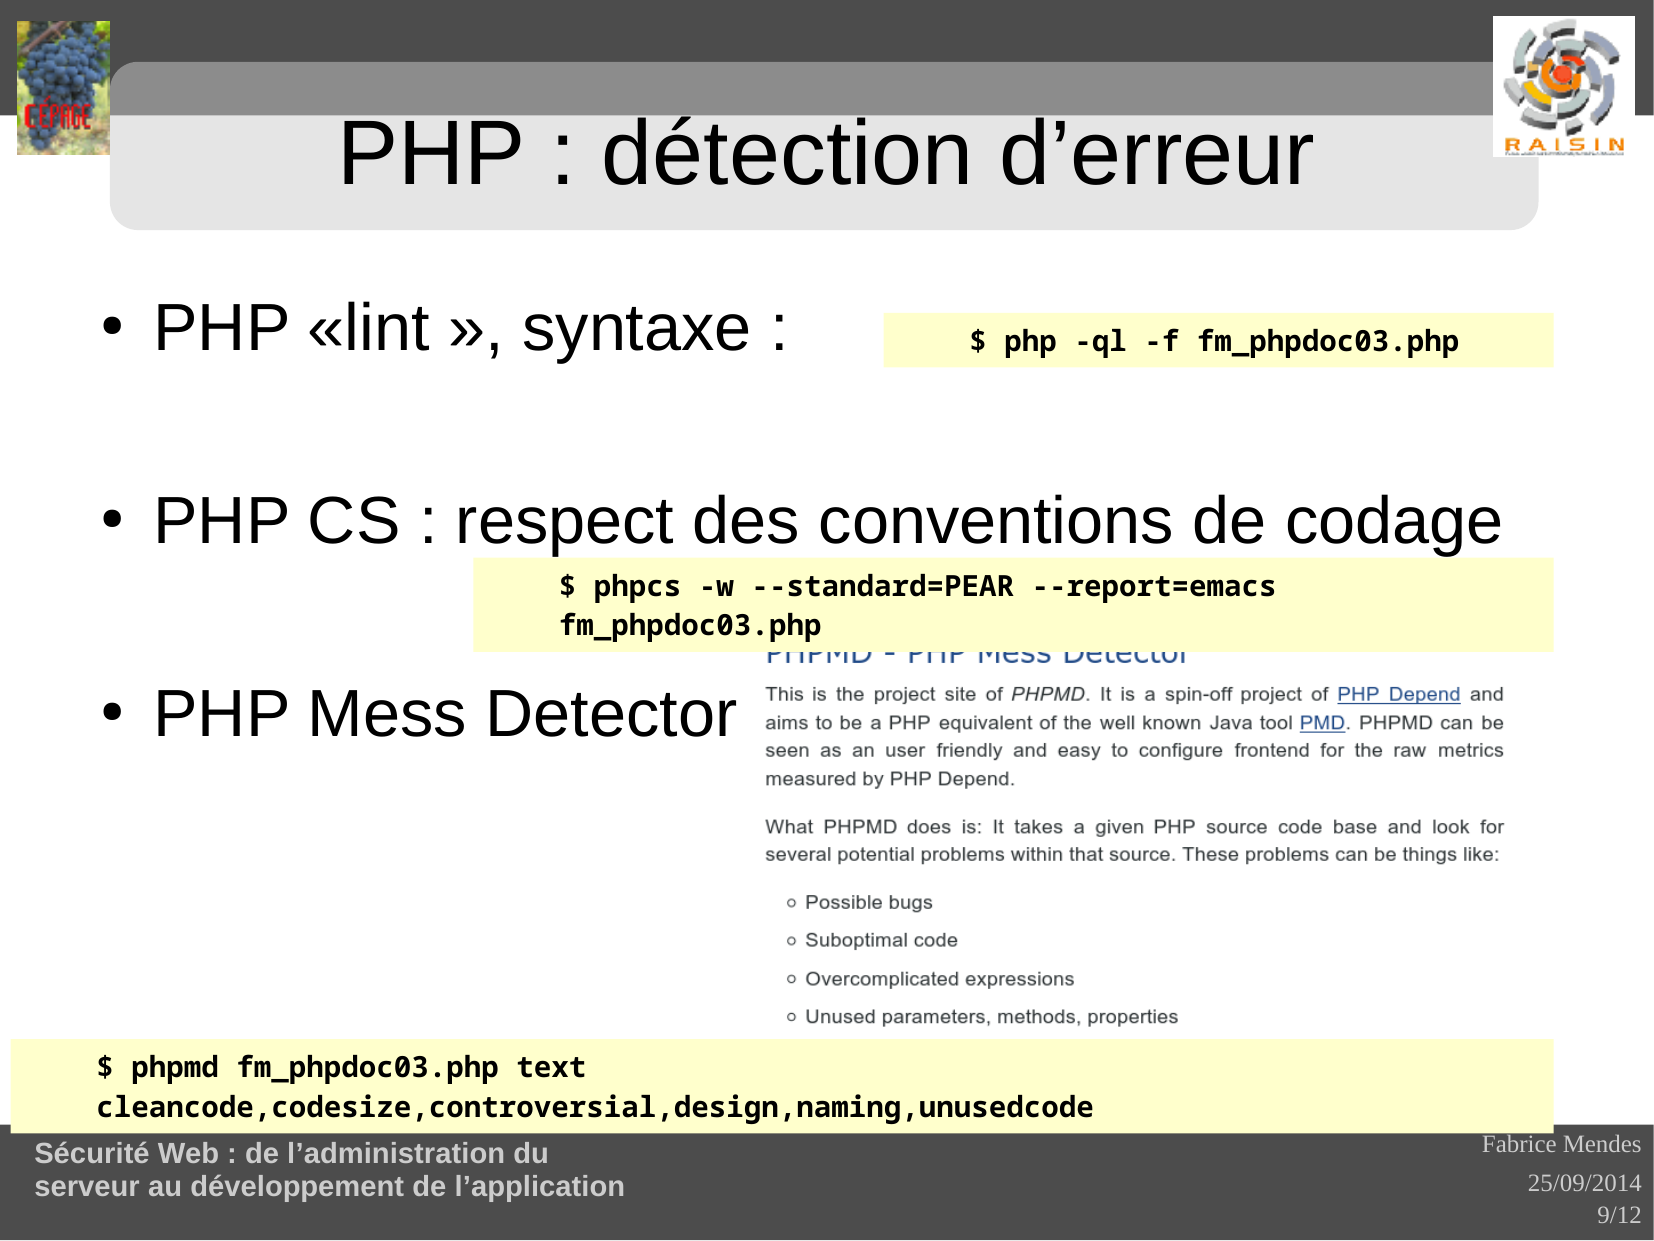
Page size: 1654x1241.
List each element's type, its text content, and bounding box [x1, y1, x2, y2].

title PHP : détection d’erreur [82, 49, 1571, 257]
list PHP «lint », syntaxe : PHP CS : respect des conventions de codage PHP Mess Detector [82, 290, 1571, 1010]
text_box $ phpmd fm_phpdoc03.php text cleancode,codesize,controversial,design,naming,unusedcode [10, 1039, 1554, 1093]
picture [17, 21, 110, 155]
picture [1493, 16, 1635, 157]
picture [754, 652, 1526, 1029]
text_box $ phpcs -w --standard=PEAR --report=emacs fm_phpdoc03.php [473, 557, 1554, 612]
text_box $ php -ql -f fm_phpdoc03.php [883, 312, 1554, 367]
